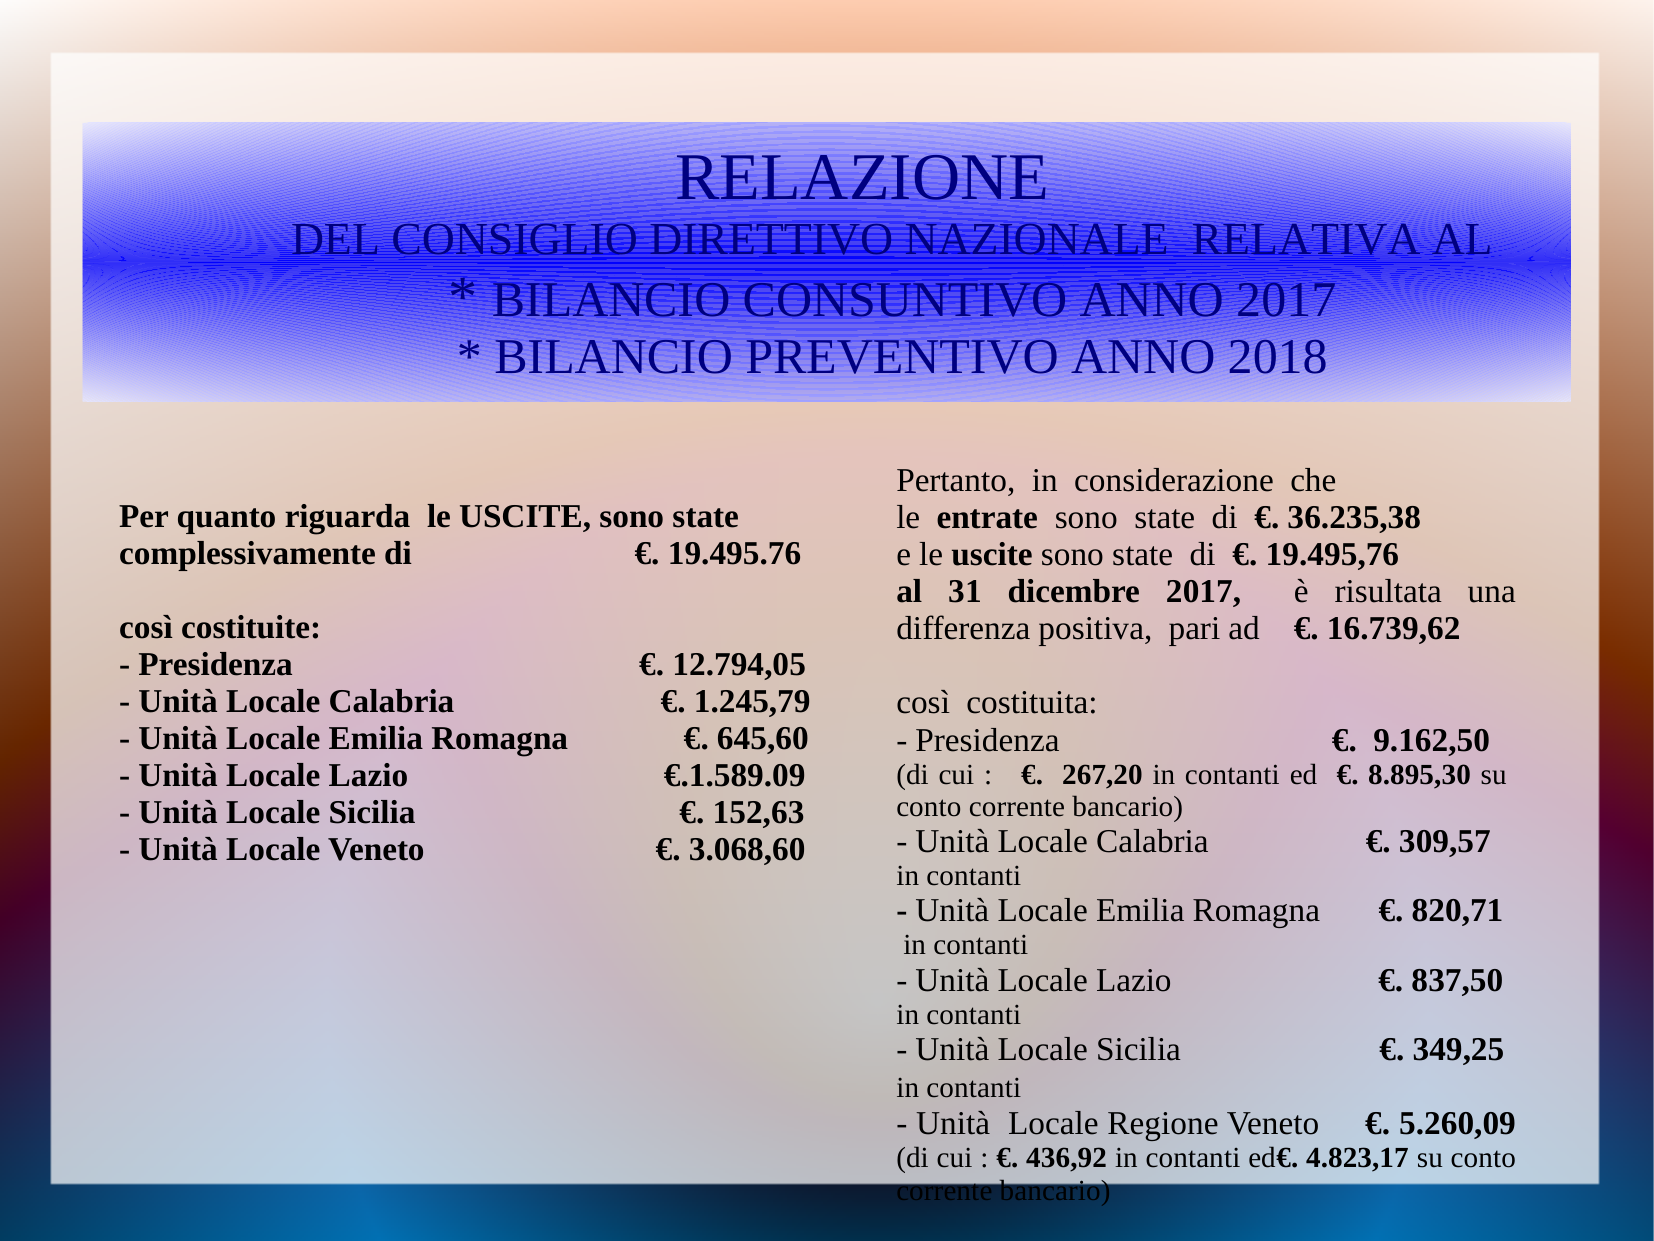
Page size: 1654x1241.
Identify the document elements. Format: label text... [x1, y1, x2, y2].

picture [0, 0, 1654, 1241]
title RELAZIONE DEL CONSIGLIO DIRETTIVO NAZIONALE RELATIVA AL * BILANCIO CONSUNTIVO ANNO 2017 * BILANCIO PREVENTIVO ANNO 2018 [82, 122, 1571, 402]
text_box Pertanto, in considerazione che le entrate sono state di €. 36.235,38 e le uscite sono state di €. 19.495,76 al 31 dicembre 2017, è risultata una differenza positiva, pari ad €. 16.739,62 così costituita: - Presidenza €. 9.162,50 (di cui : €. 267,20 in contanti ed €. 8.895,30 su conto corrente bancario) - Unità Locale Calabria €. 309,57 in contanti - Unità Locale Emilia Romagna €. 820,71 in contanti - Unità Locale Lazio €. 837,50 in contanti - Unità Locale Sicilia €. 349,25 in contanti - Unità Locale Regione Veneto €. 5.260,09 (di cui : €. 436,92 in contanti ed€. 4.823,17 su conto corrente bancario) [881, 454, 1532, 1238]
text_box Per quanto riguarda le USCITE, sono state complessivamente di €. 19.495.76 così costituite: - Presidenza €. 12.794,05 - Unità Locale Calabria €. 1.245,79 - Unità Locale Emilia Romagna €. 645,60 - Unità Locale Lazio €.1.589.09 - Unità Locale Sicilia €. 152,63 - Unità Locale Veneto €. 3.068,60 [104, 490, 837, 883]
